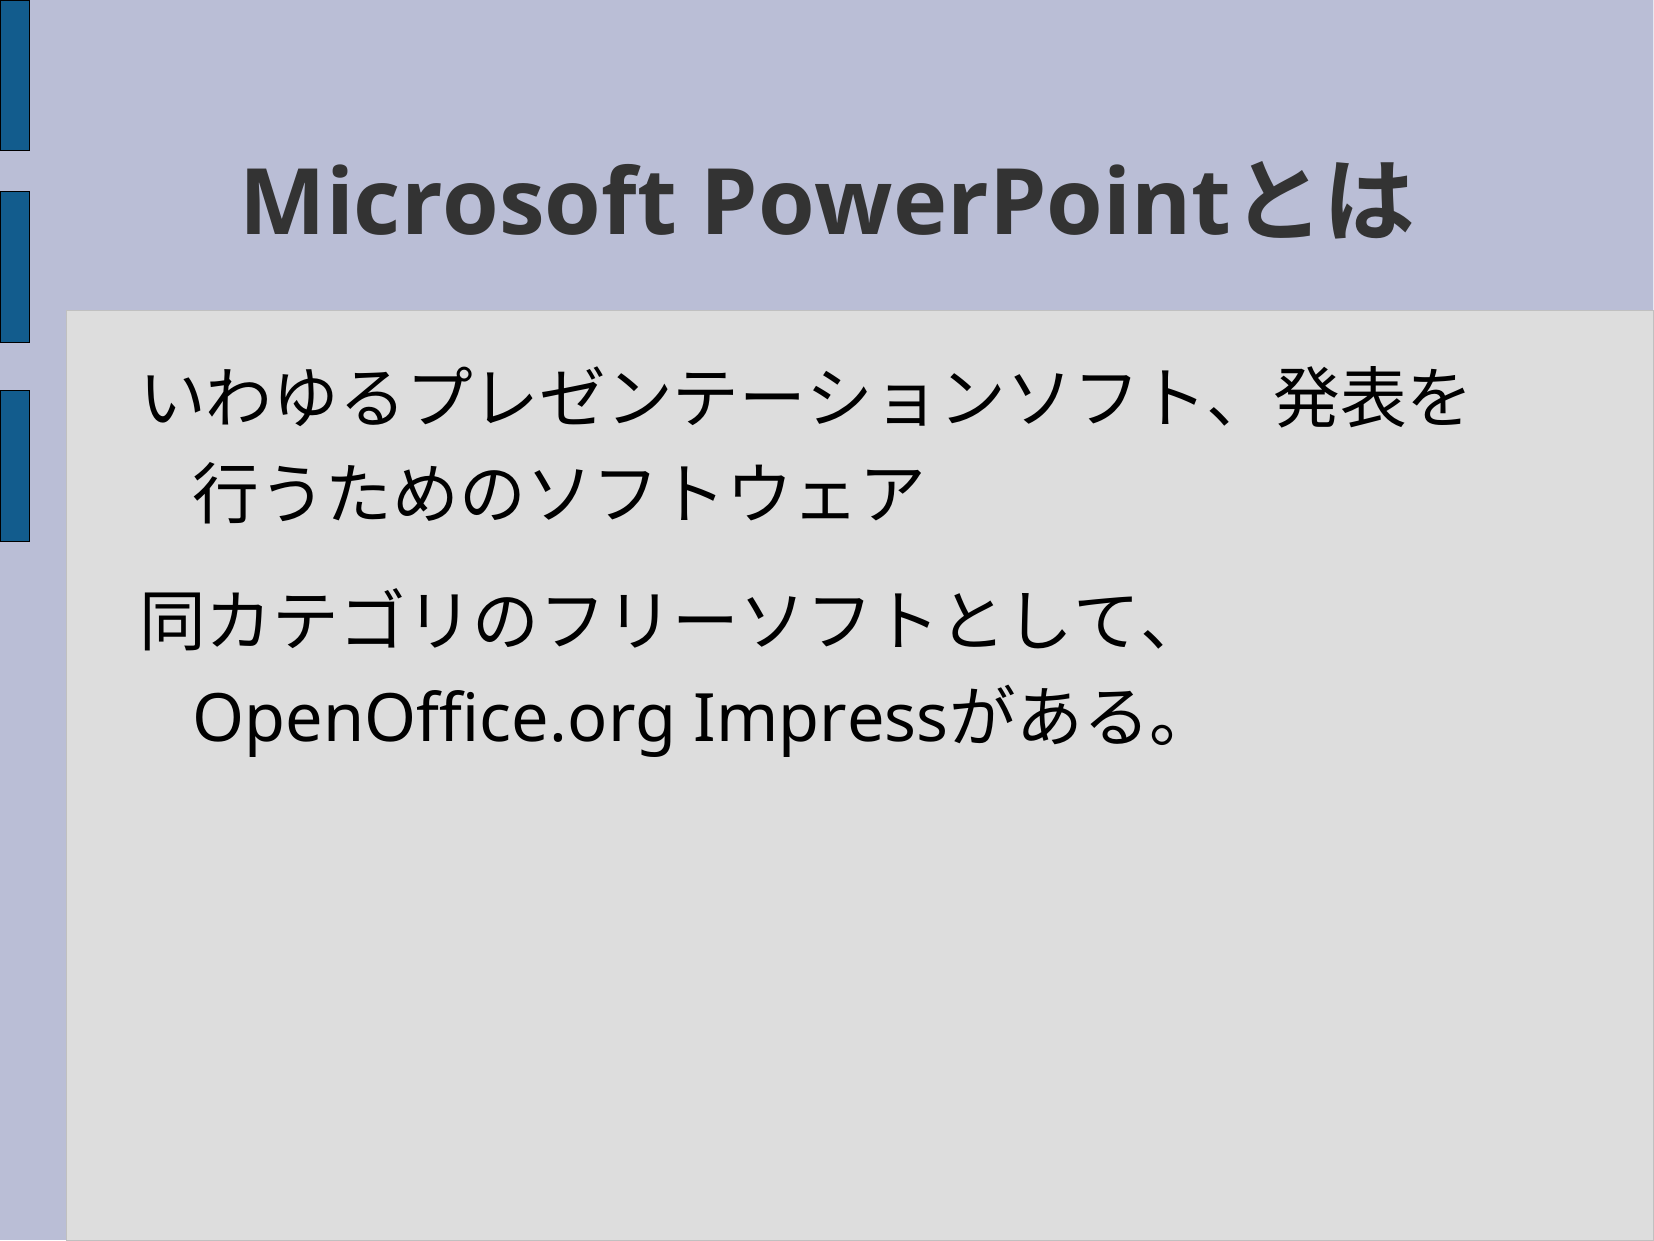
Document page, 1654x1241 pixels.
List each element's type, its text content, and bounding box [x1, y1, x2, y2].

list いわゆるプレゼンテーションソフト、発表を行うためのソフトウェア 同カテゴリのフリーソフトとして、 OpenOffice.org Impressがある。 [121, 344, 1534, 1127]
title Microsoft PowerPointとは [121, 91, 1534, 299]
